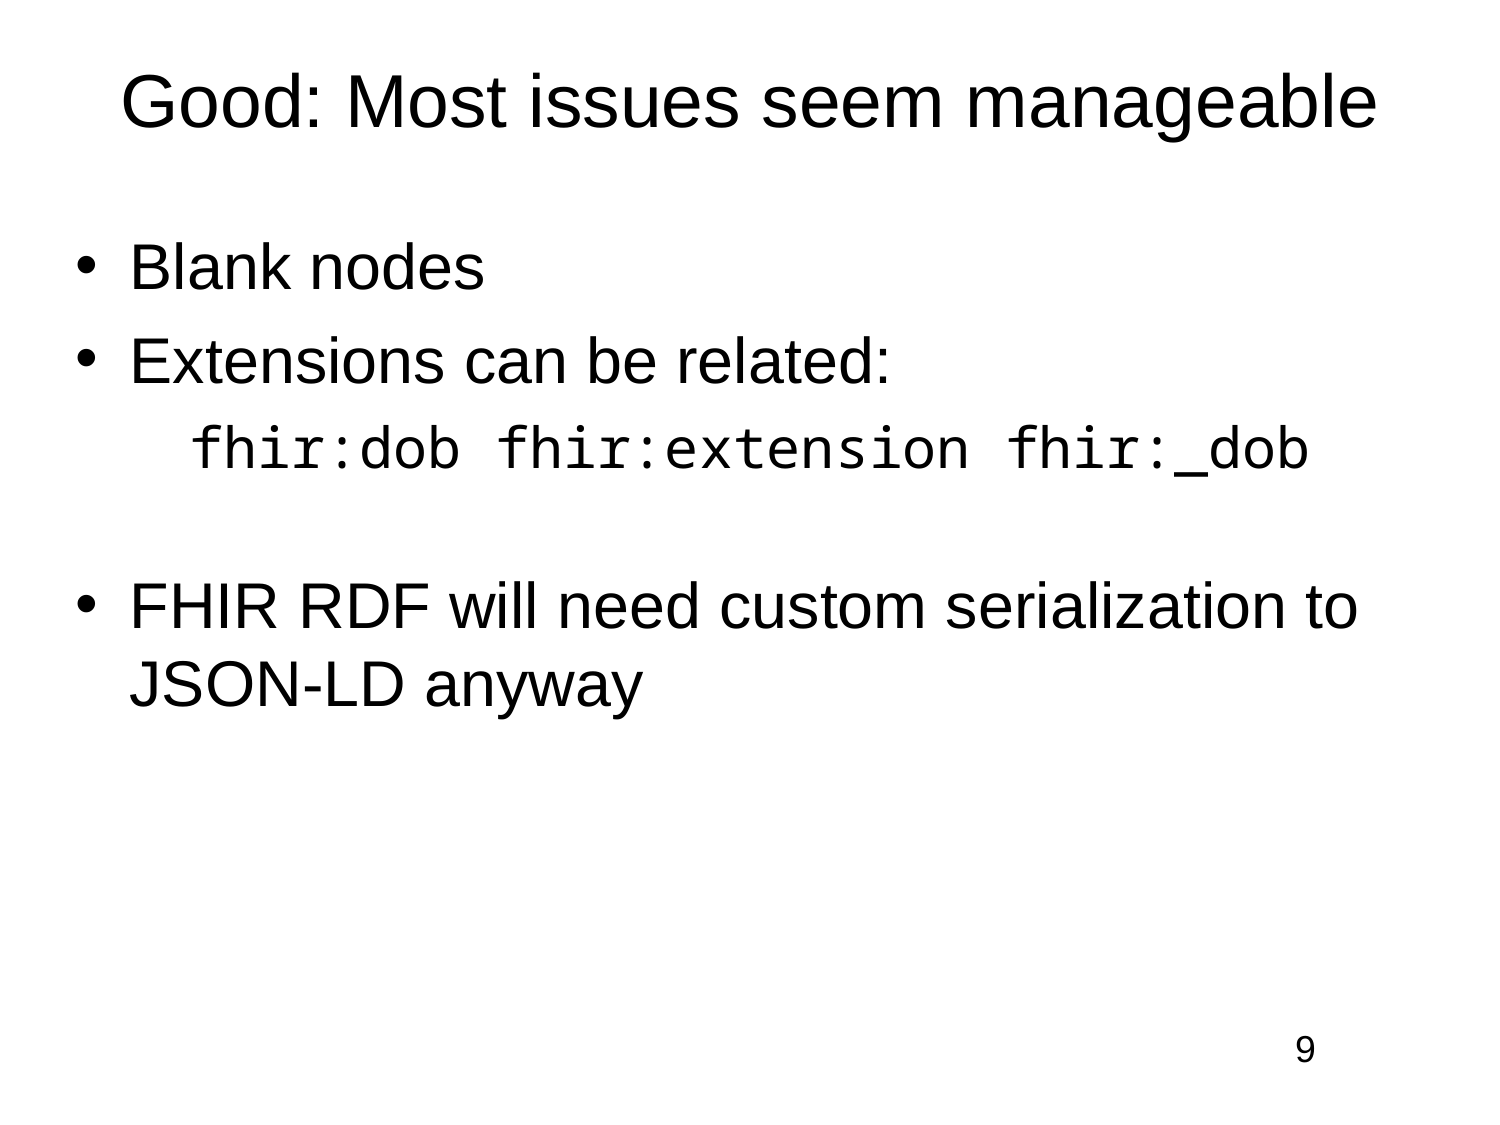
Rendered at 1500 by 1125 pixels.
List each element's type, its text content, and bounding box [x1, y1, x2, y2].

list Blank nodes Extensions can be related: fhir:dob fhir:extension fhir:_dob FHIR RDF will need custom serialization to JSON-LD anyway [75, 224, 1426, 878]
title Good: Most issues seem manageable [75, 3, 1425, 192]
